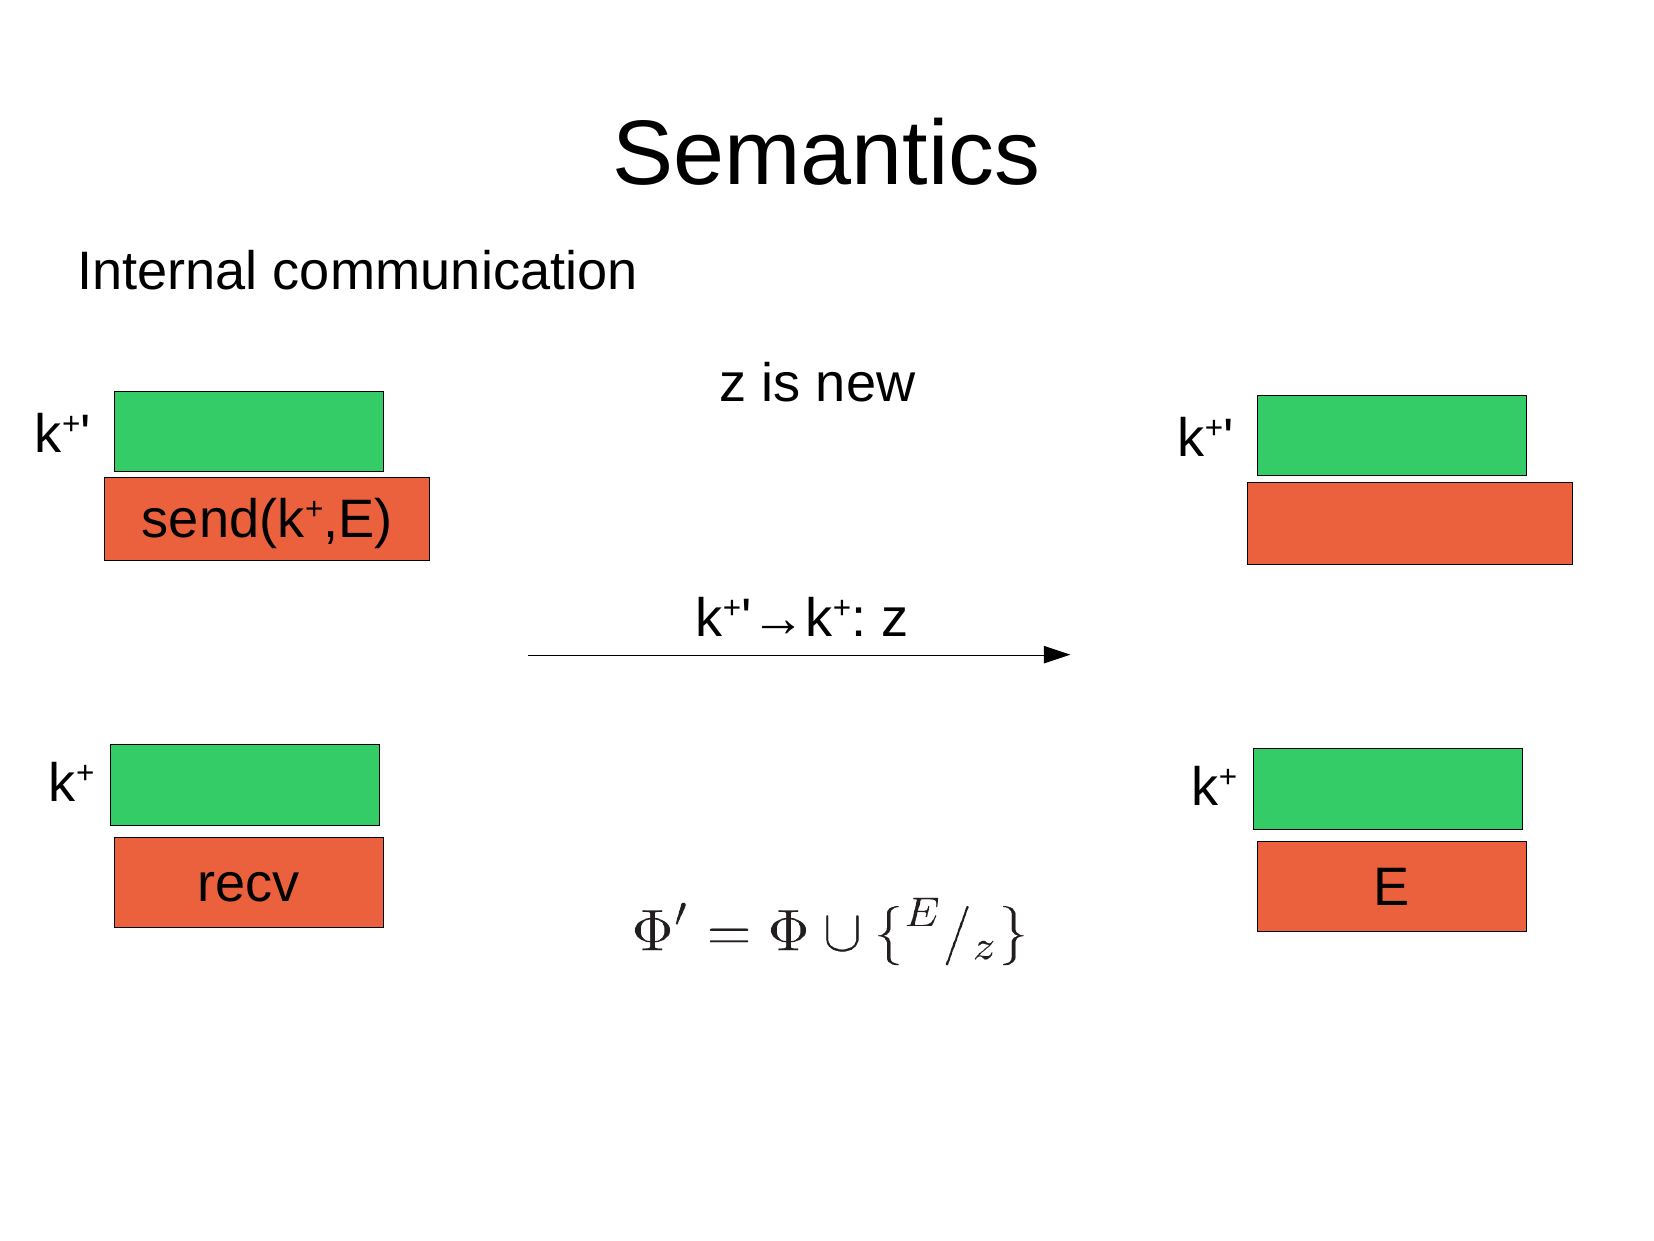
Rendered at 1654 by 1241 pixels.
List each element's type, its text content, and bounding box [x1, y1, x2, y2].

text_box k+'→k+: z [680, 580, 975, 656]
text_box k+ [1176, 749, 1258, 825]
text_box [1253, 748, 1523, 830]
text_box k+' [1162, 399, 1252, 475]
title Semantics [82, 49, 1571, 257]
text_box [110, 744, 380, 826]
text_box k+ [34, 745, 115, 821]
text_box Internal communication [62, 232, 665, 309]
text_box k+' [20, 395, 109, 471]
text_box recv [114, 837, 384, 928]
text_box [114, 391, 384, 472]
text_box [1257, 395, 1527, 476]
text_box send(k+,E) [104, 477, 430, 561]
picture [627, 893, 1042, 970]
text_box [1247, 482, 1573, 565]
text_box E [1257, 841, 1527, 932]
text_box z is new [704, 345, 946, 421]
